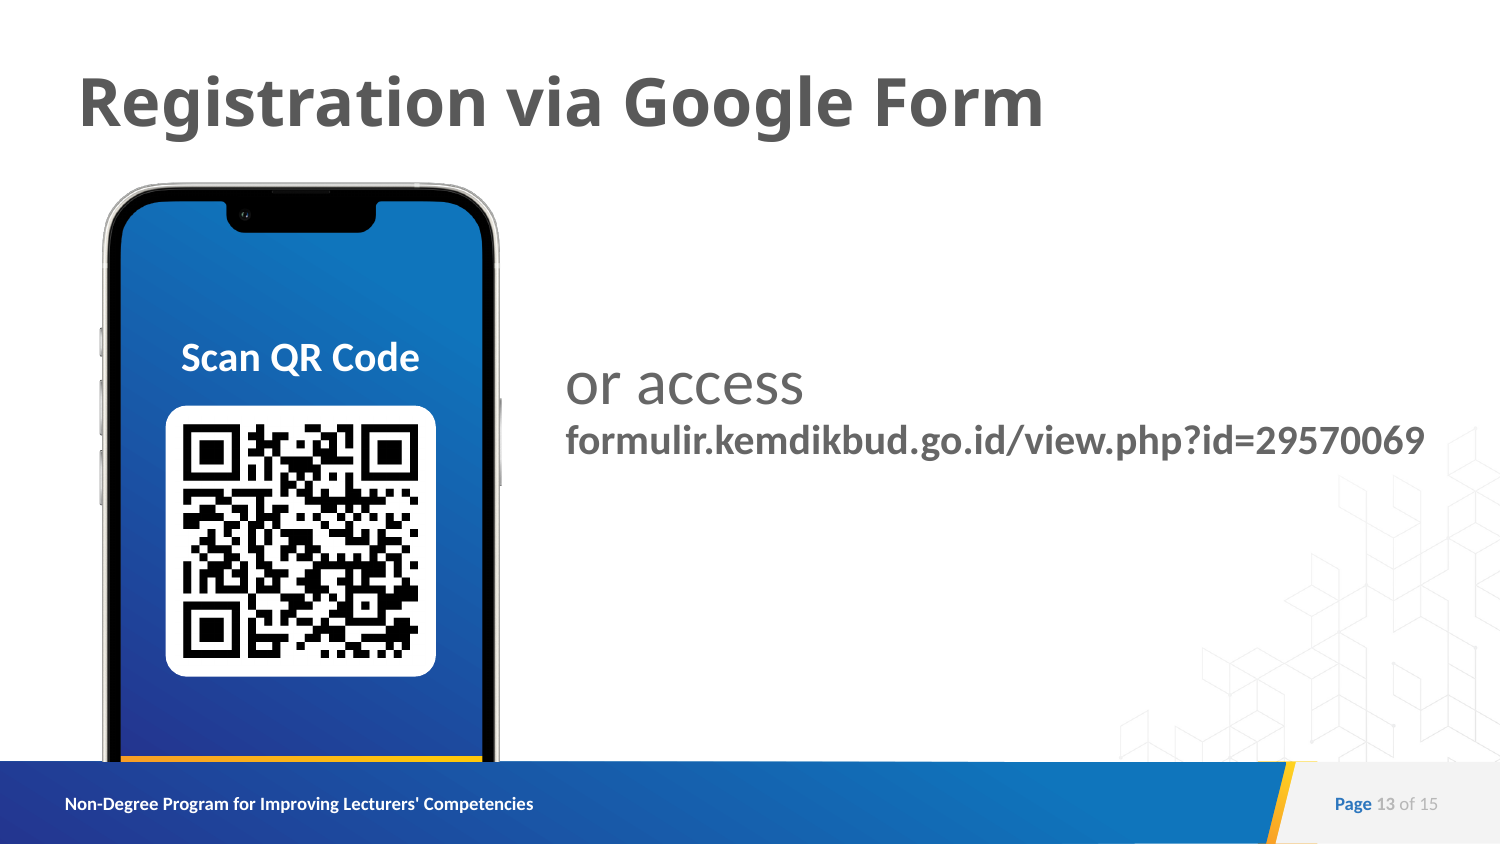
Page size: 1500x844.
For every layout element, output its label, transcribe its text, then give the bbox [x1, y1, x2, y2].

text_box or access formulir.kemdikbud.go.id/view.php?id=29570069 [550, 333, 1472, 479]
picture [99, 174, 502, 762]
text_box Registration via Google Form [63, 52, 1169, 148]
